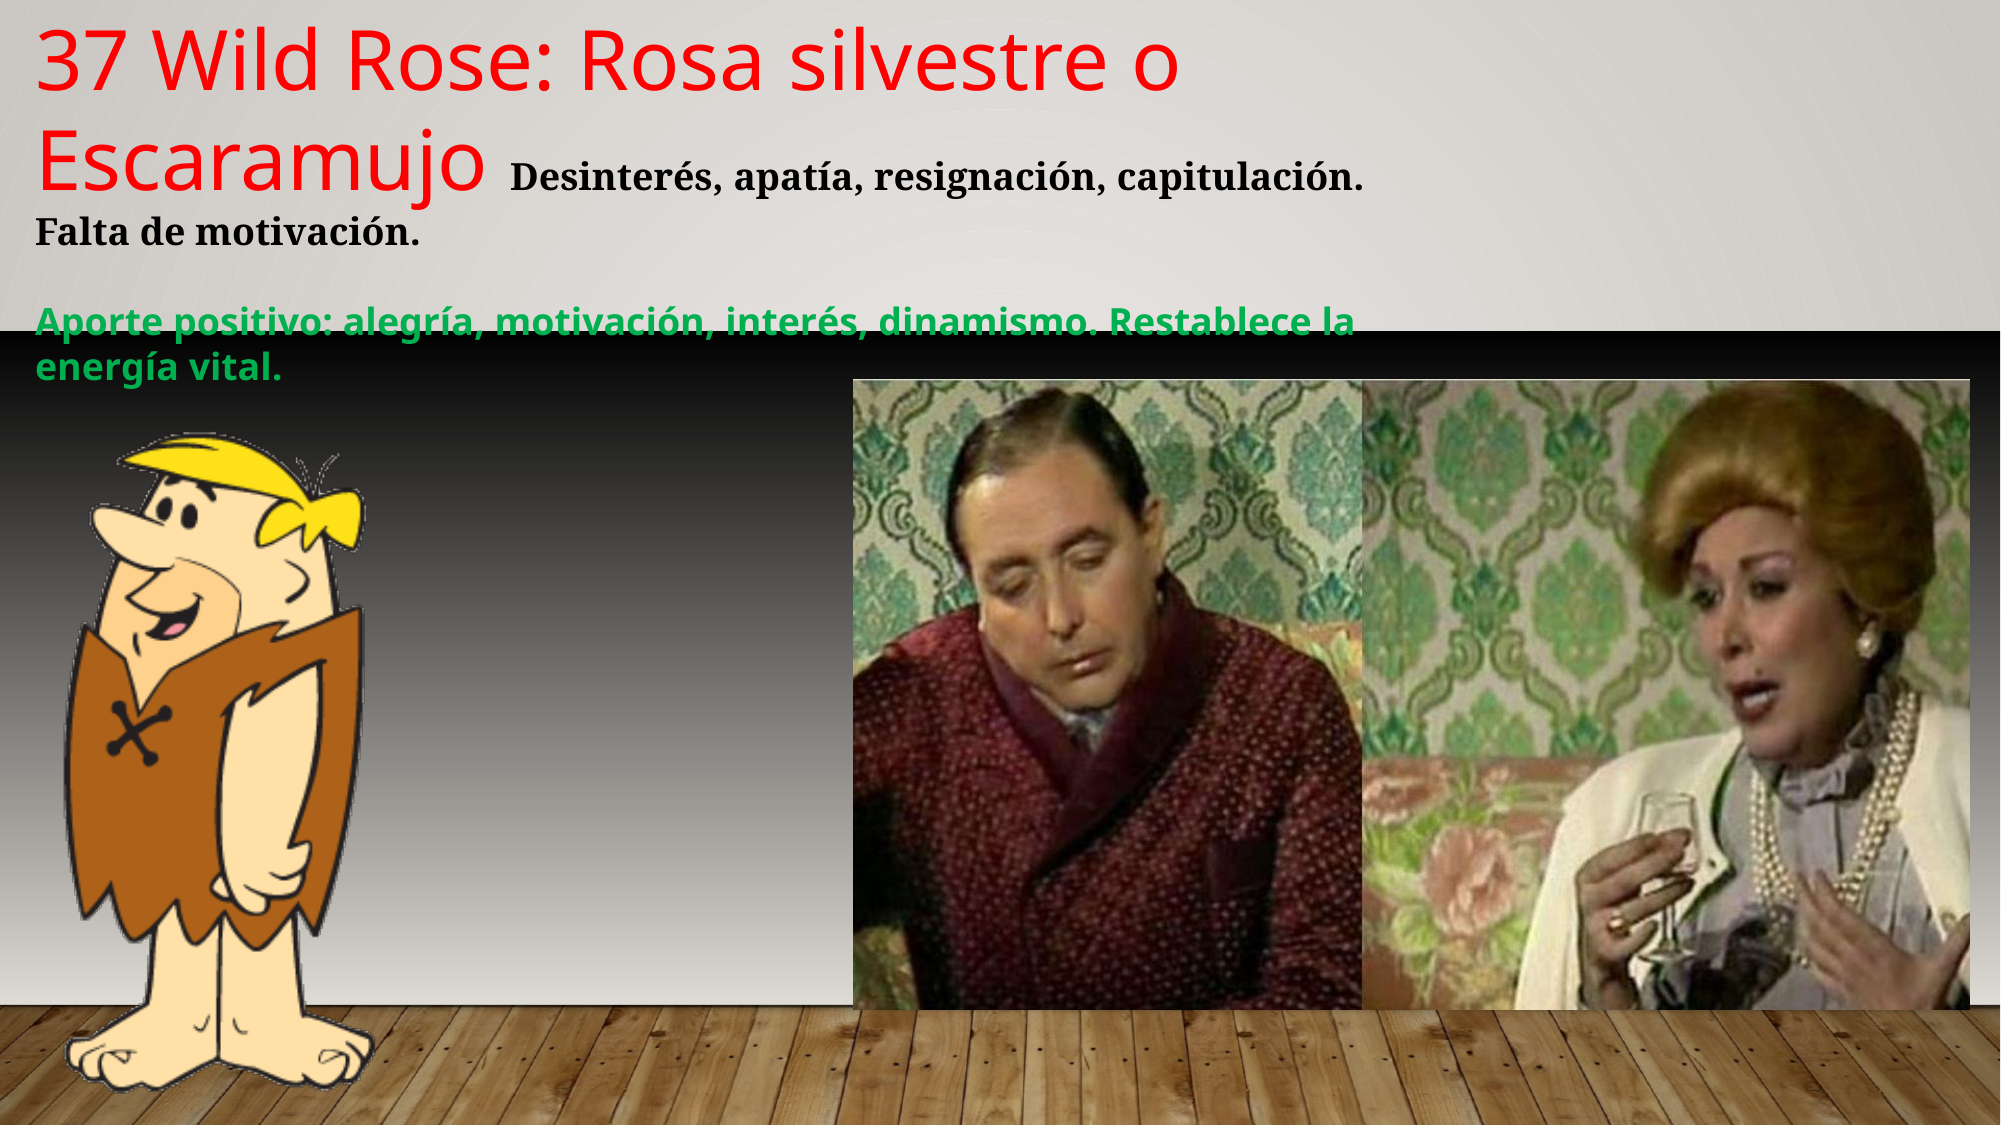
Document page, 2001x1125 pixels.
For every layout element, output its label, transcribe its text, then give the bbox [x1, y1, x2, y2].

text_box 37 Wild Rose: Rosa silvestre o Escaramujo Desinterés, apatía, resignación, capitulación. Falta de motivación. Aporte positivo: alegría, motivación, interés, dinamismo. Restablece la energía vital. [20, 0, 1500, 440]
picture [853, 379, 1970, 1010]
picture [0, 422, 442, 1125]
